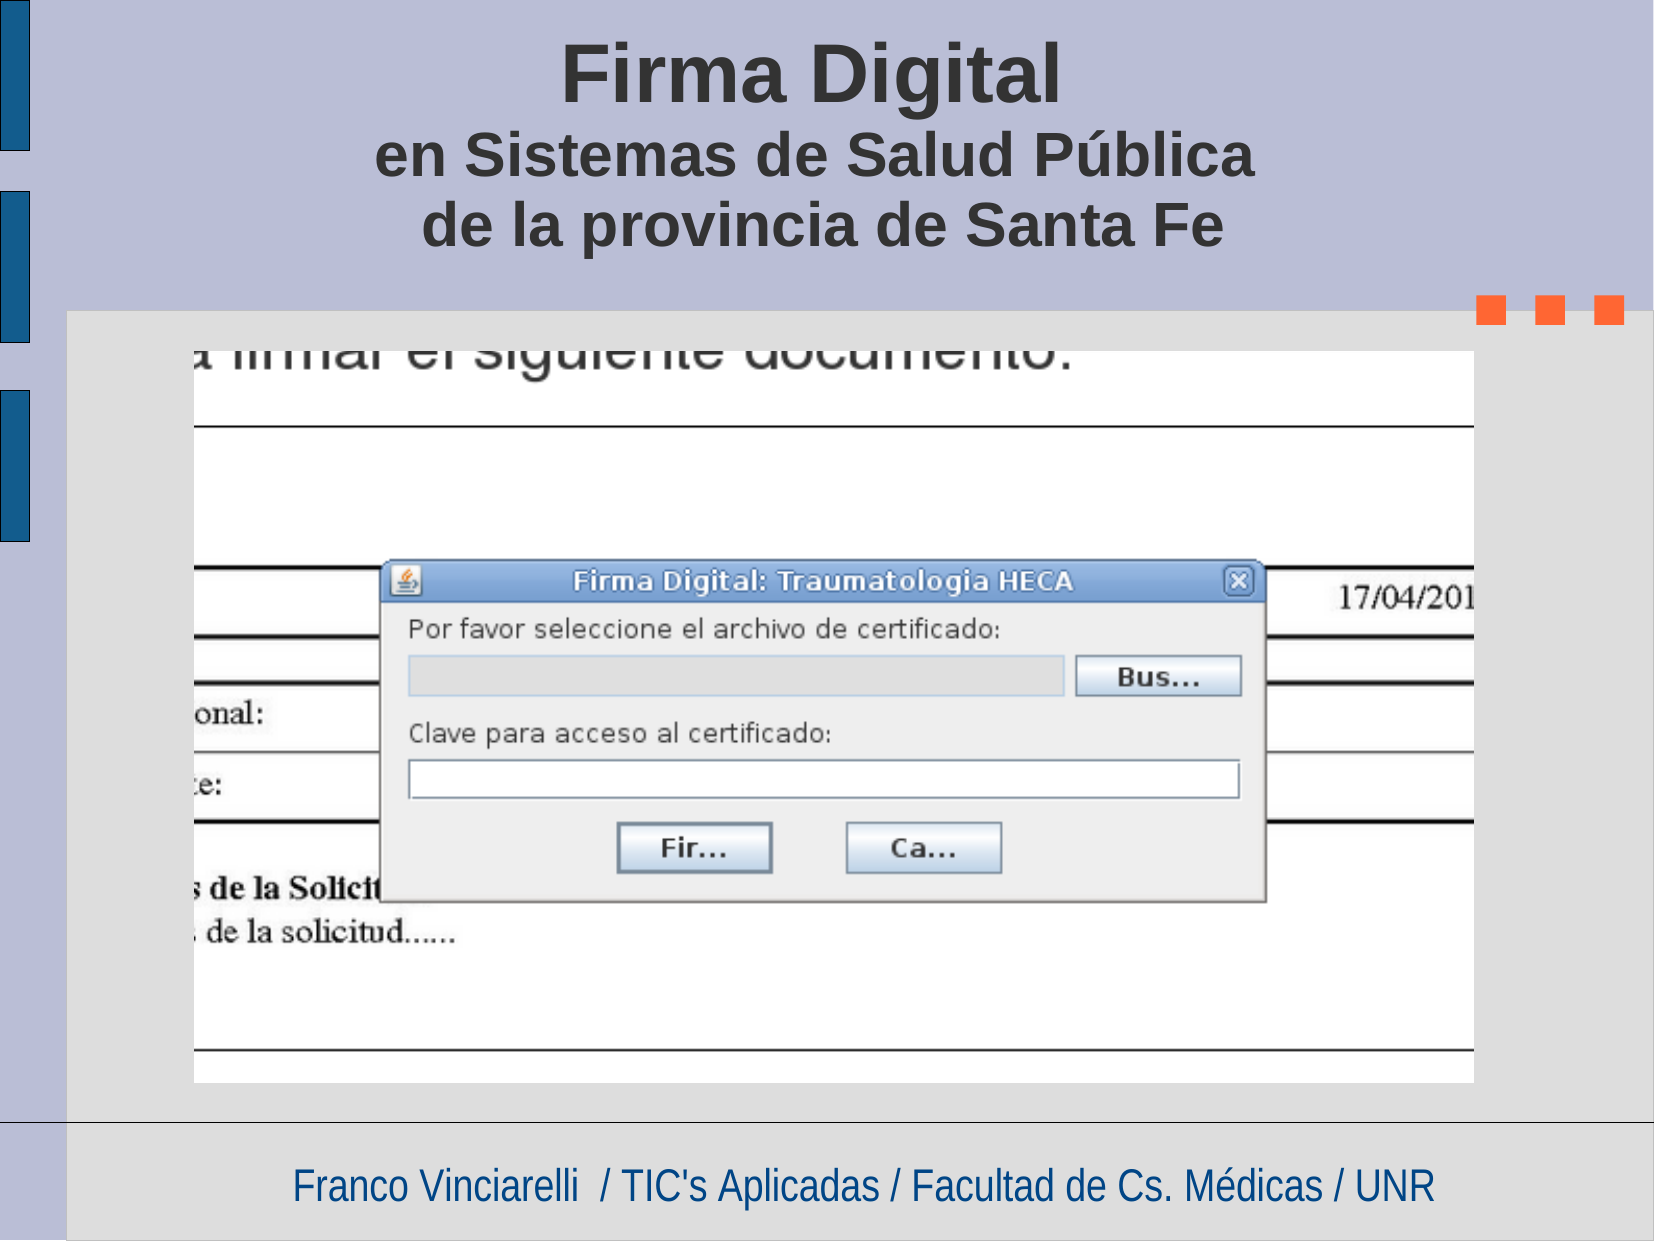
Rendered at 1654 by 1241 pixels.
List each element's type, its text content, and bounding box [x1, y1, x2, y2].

picture [194, 351, 1474, 1083]
list [121, 1123, 1534, 1127]
title Firma Digital en Sistemas de Salud Pública de la provincia de Santa Fe [118, 26, 1531, 260]
text_box [1476, 295, 1506, 325]
text_box [1535, 295, 1565, 325]
list [121, 344, 1534, 1122]
text_box Franco Vinciarelli / TIC's Aplicadas / Facultad de Cs. Médicas / UNR [292, 1158, 1447, 1211]
text_box [1594, 295, 1625, 325]
